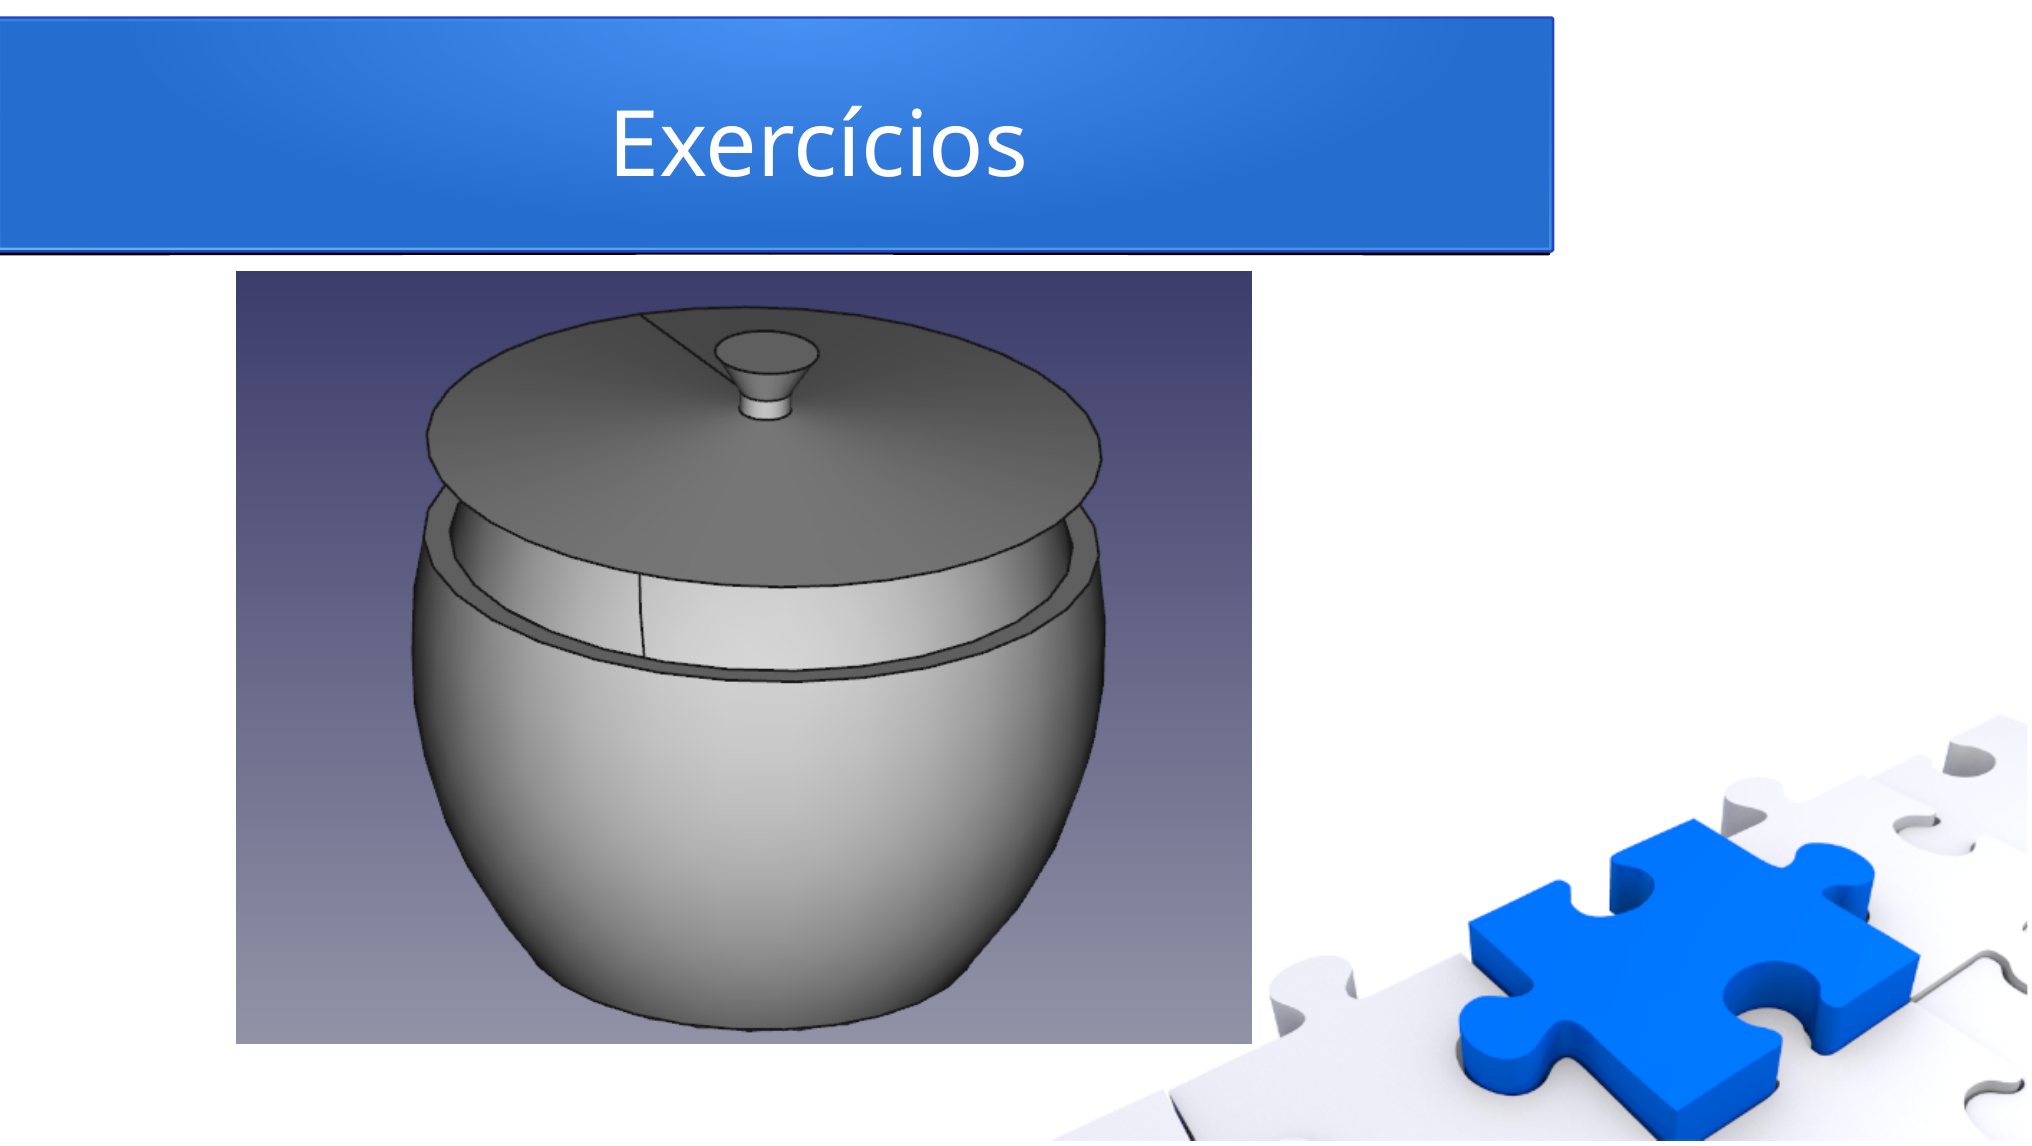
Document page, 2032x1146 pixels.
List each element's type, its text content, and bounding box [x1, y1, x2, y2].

title Exercícios [101, 45, 1536, 237]
picture [236, 271, 2028, 1141]
